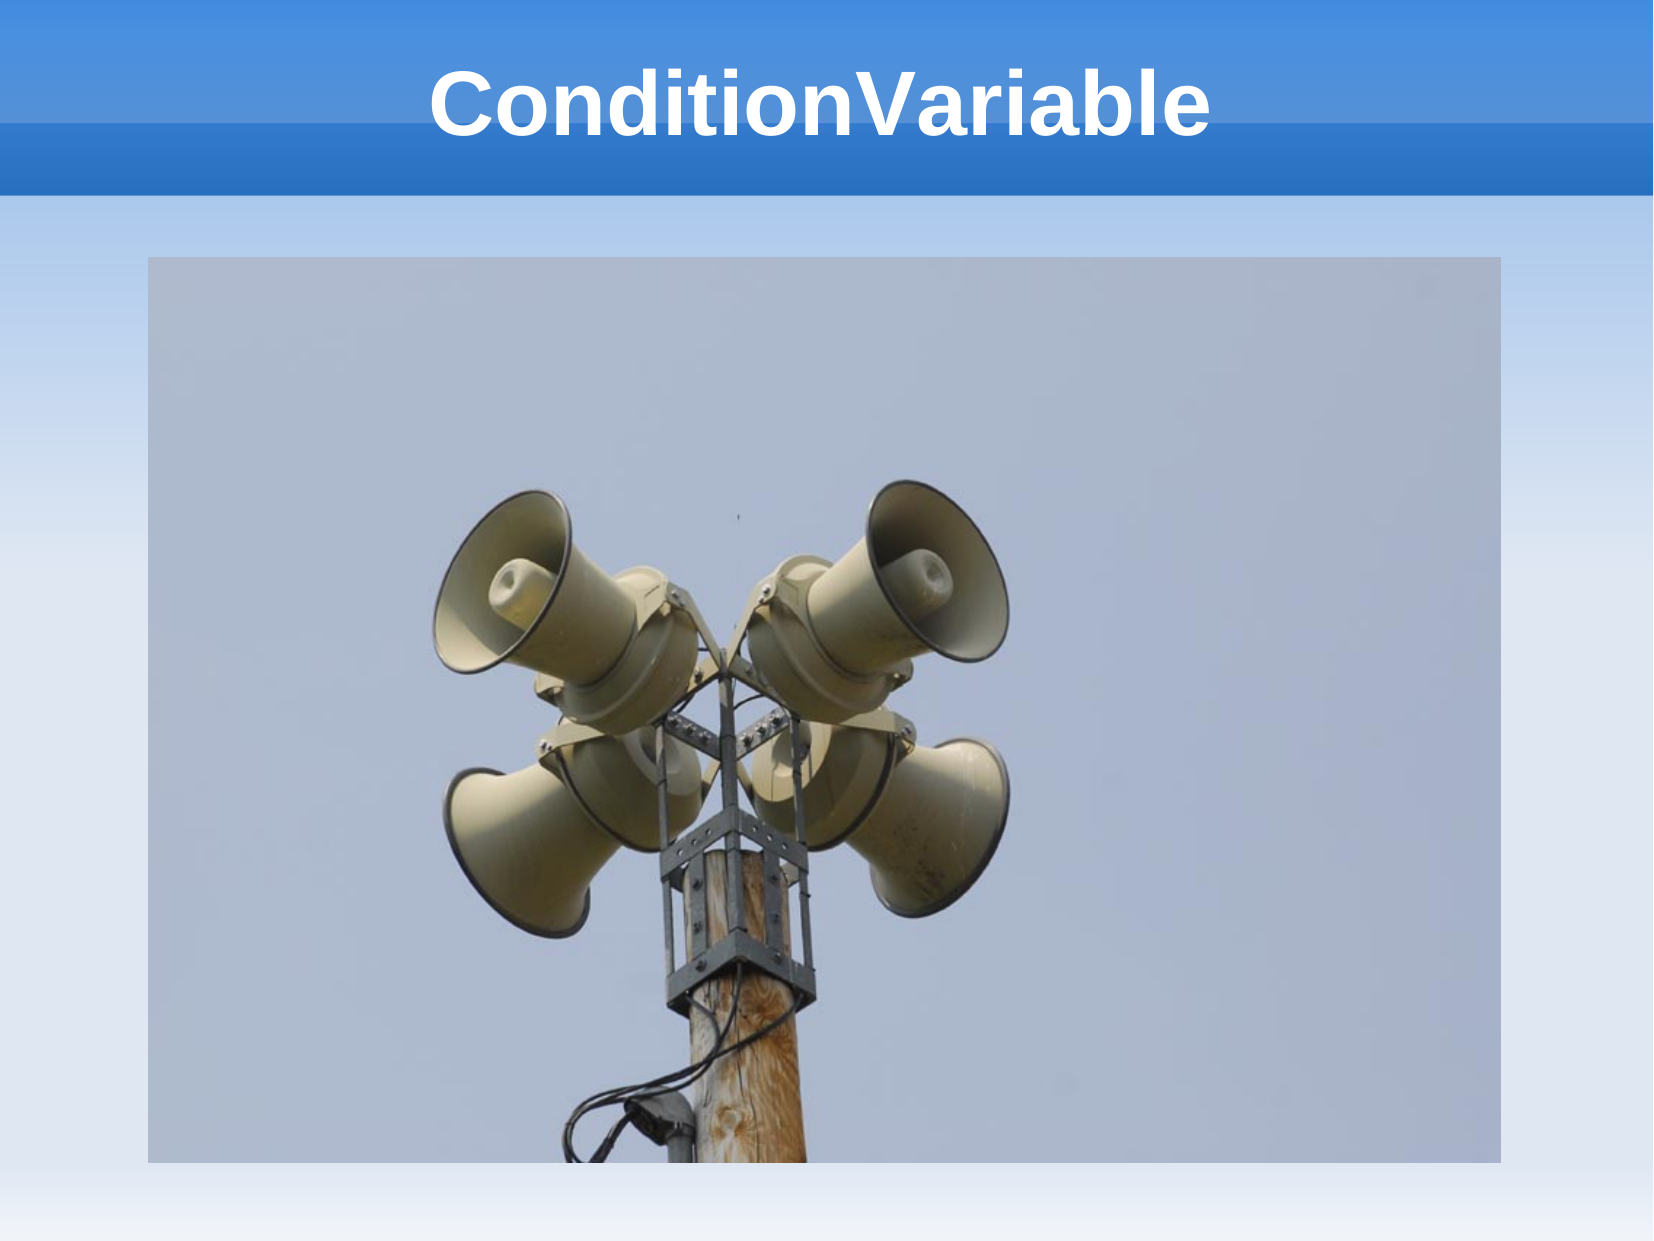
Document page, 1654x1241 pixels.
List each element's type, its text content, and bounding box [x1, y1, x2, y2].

picture [0, 0, 1654, 1241]
title ConditionVariable [76, 7, 1565, 200]
